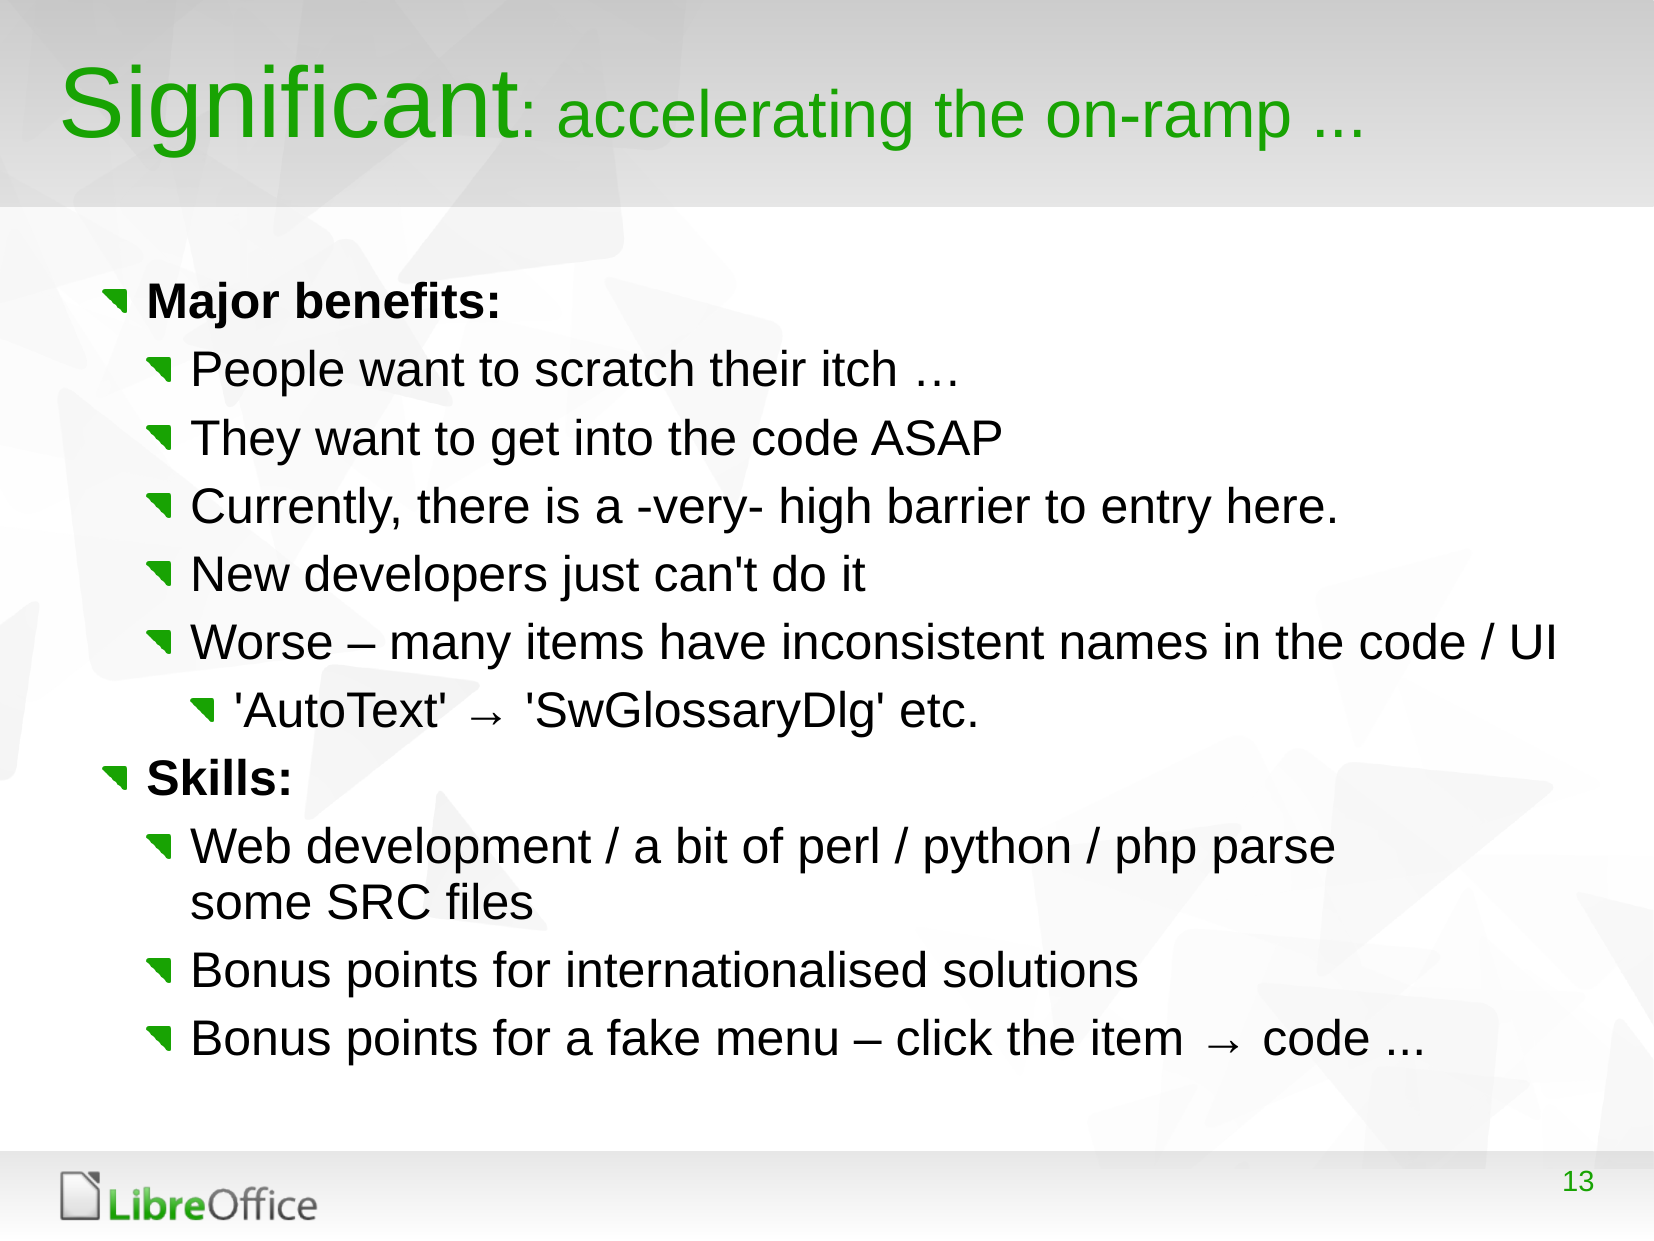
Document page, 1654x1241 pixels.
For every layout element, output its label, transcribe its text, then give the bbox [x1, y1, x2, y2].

picture [41, 1152, 337, 1240]
title Significant: accelerating the on-ramp ... [59, 29, 1595, 178]
picture [0, 0, 783, 931]
picture [915, 548, 1654, 1169]
list Major benefits: People want to scratch their itch … They want to get into the code ASAP Currently, there is a -very- high barrier to entry here. New developers just can't do it Worse – many items have inconsistent names in the code / UI 'AutoText' → 'SwGlossaryDlg' etc. Skills: Web development / a bit of perl / python / php parse some SRC files Bonus points for internationalised solutions Bonus points for a fake menu – click the item → code ... [59, 273, 1595, 1160]
